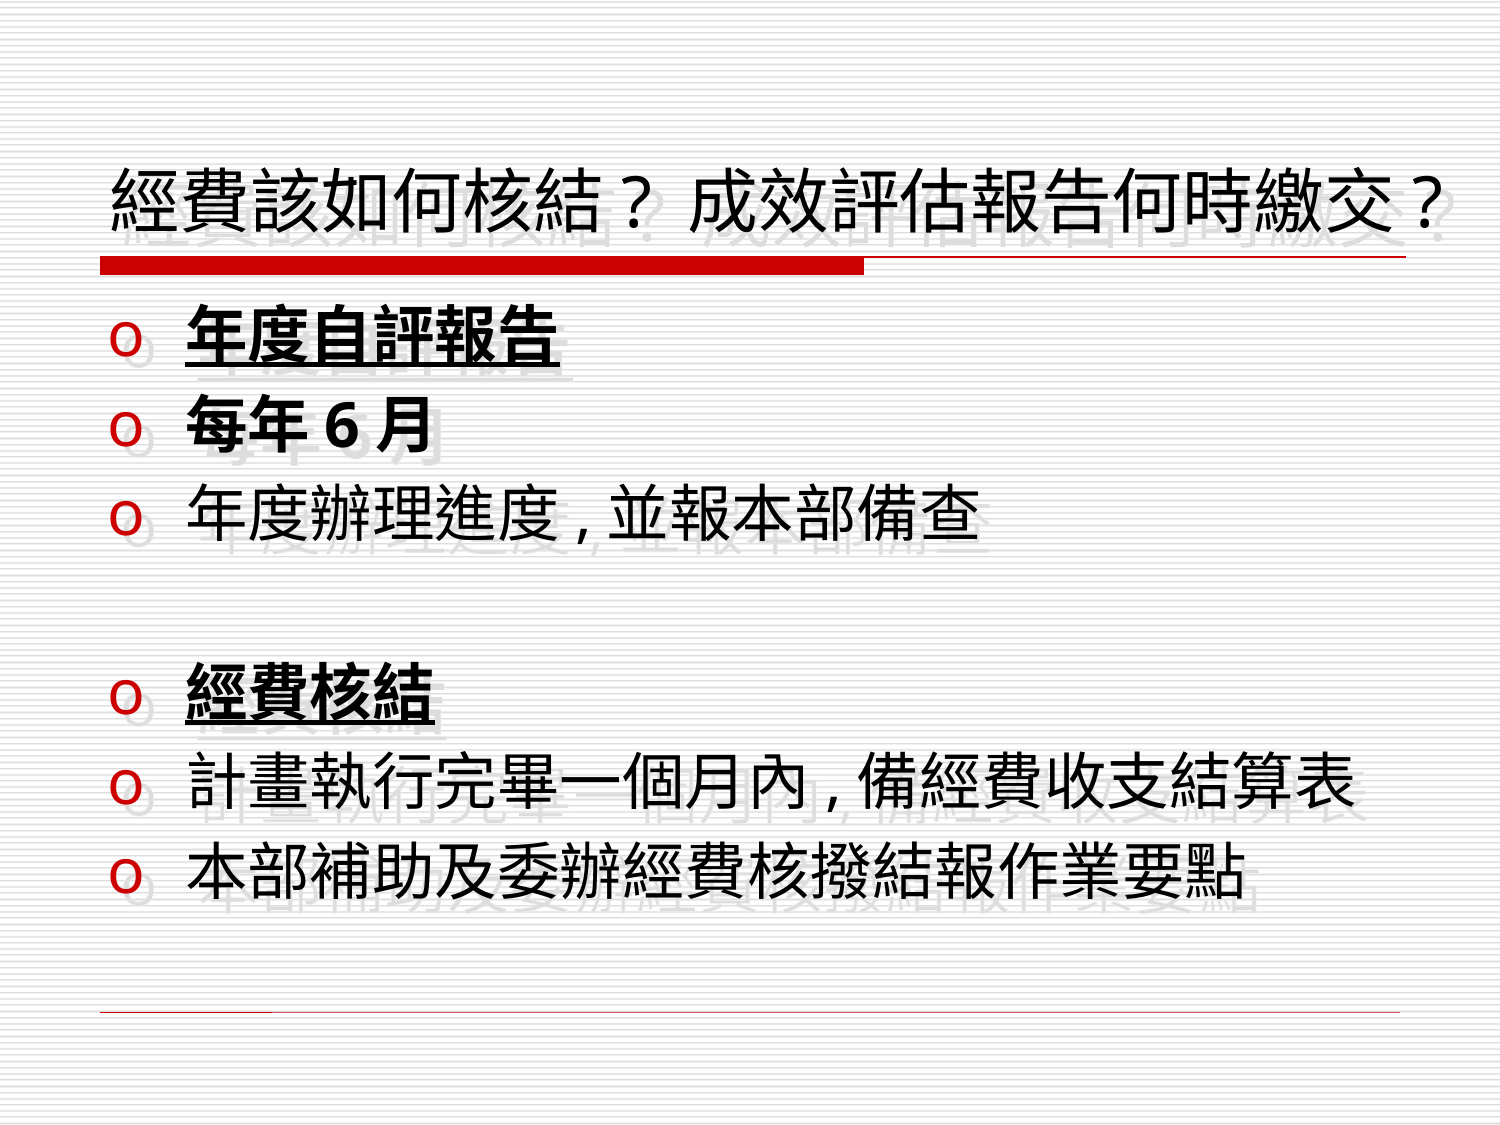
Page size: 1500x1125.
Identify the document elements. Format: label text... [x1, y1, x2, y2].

list 年度自評報告 每年6月 年度辦理進度,並報本部備查 經費核結 計畫執行完畢一個月內,備經費收支結算表 本部補助及委辦經費核撥結報作業要點 [92, 287, 1406, 988]
title 經費該如何核結? 成效評估報告何時繳交? [94, 50, 1436, 250]
